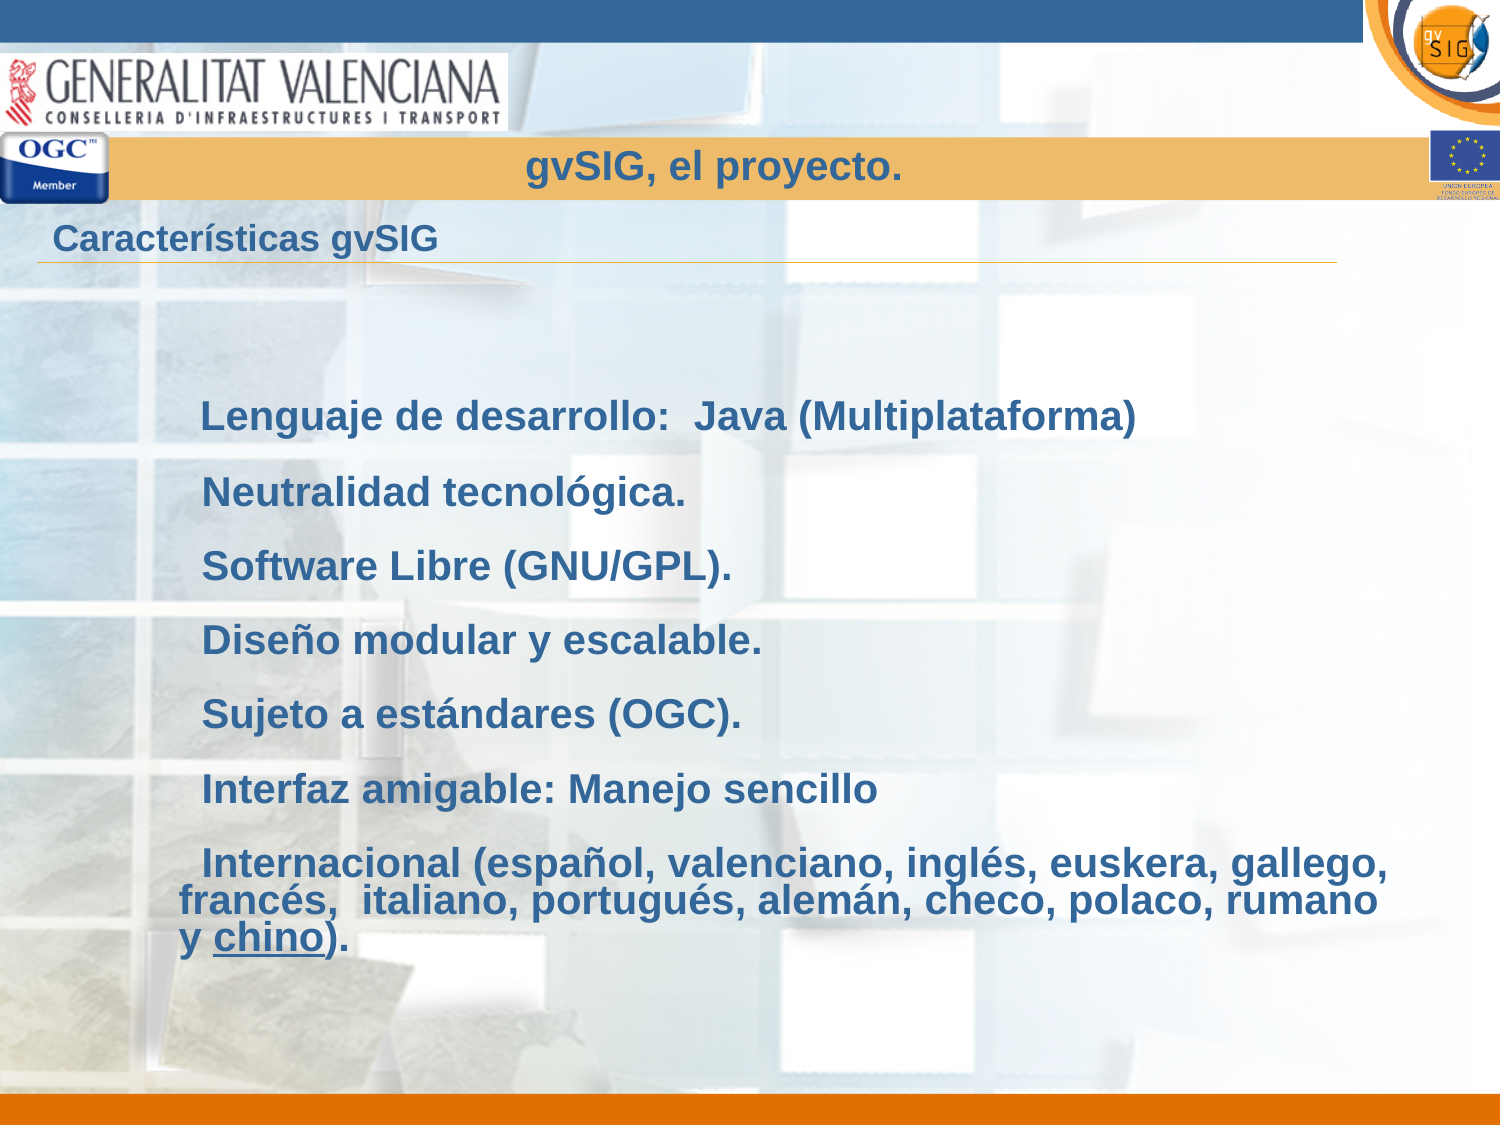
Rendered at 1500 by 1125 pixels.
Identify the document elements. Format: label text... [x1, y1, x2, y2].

text_box Lenguaje de desarrollo: Java (Multiplataforma) Neutralidad tecnológica. Software Libre (GNU/GPL). Diseño modular y escalable. Sujeto a estándares (OGC). Interfaz amigable: Manejo sencillo Internacional (español, valenciano, inglés, euskera, gallego, francés, italiano, portugués, alemán, checo, polaco, rumano y chino). [88, 323, 1428, 1078]
picture [0, 132, 109, 137]
picture [1363, 0, 1500, 127]
text_box gvSIG, el proyecto. [0, 137, 1429, 203]
text_box Características gvSIG [37, 211, 688, 273]
picture [0, 53, 508, 131]
picture [1429, 129, 1500, 200]
